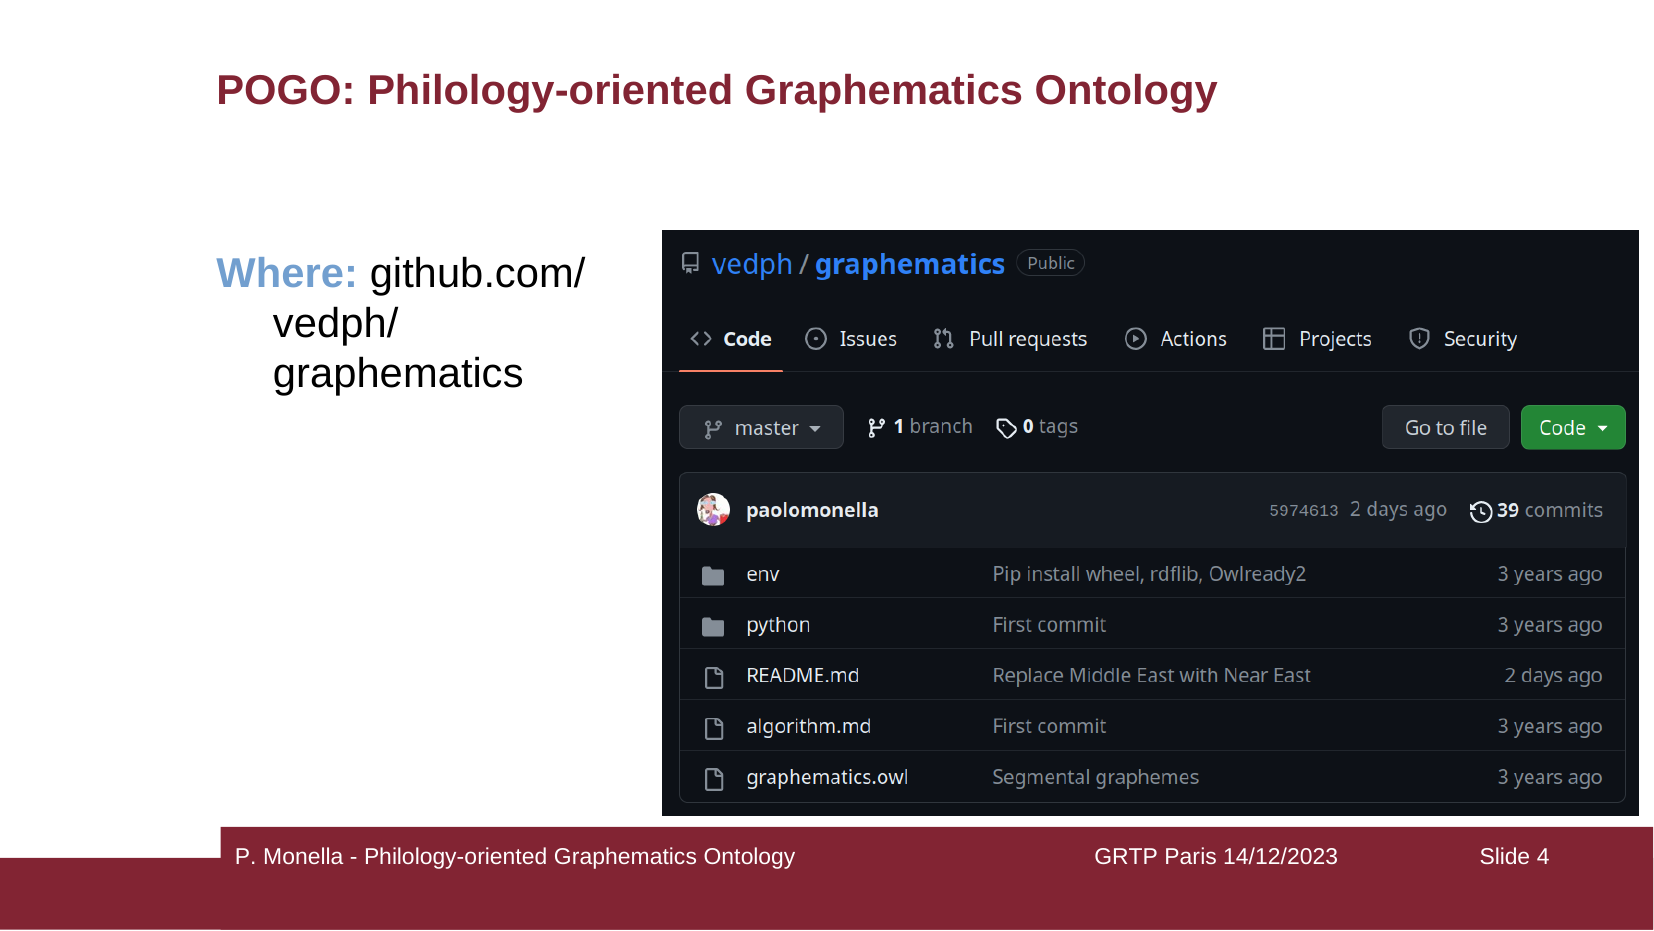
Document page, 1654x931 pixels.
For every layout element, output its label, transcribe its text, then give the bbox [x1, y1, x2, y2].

title POGO: Philology-oriented Graphematics Ontology [201, 55, 1569, 124]
picture [662, 230, 1639, 816]
list Where: github.com/ vedph/ graphematics [201, 237, 603, 796]
